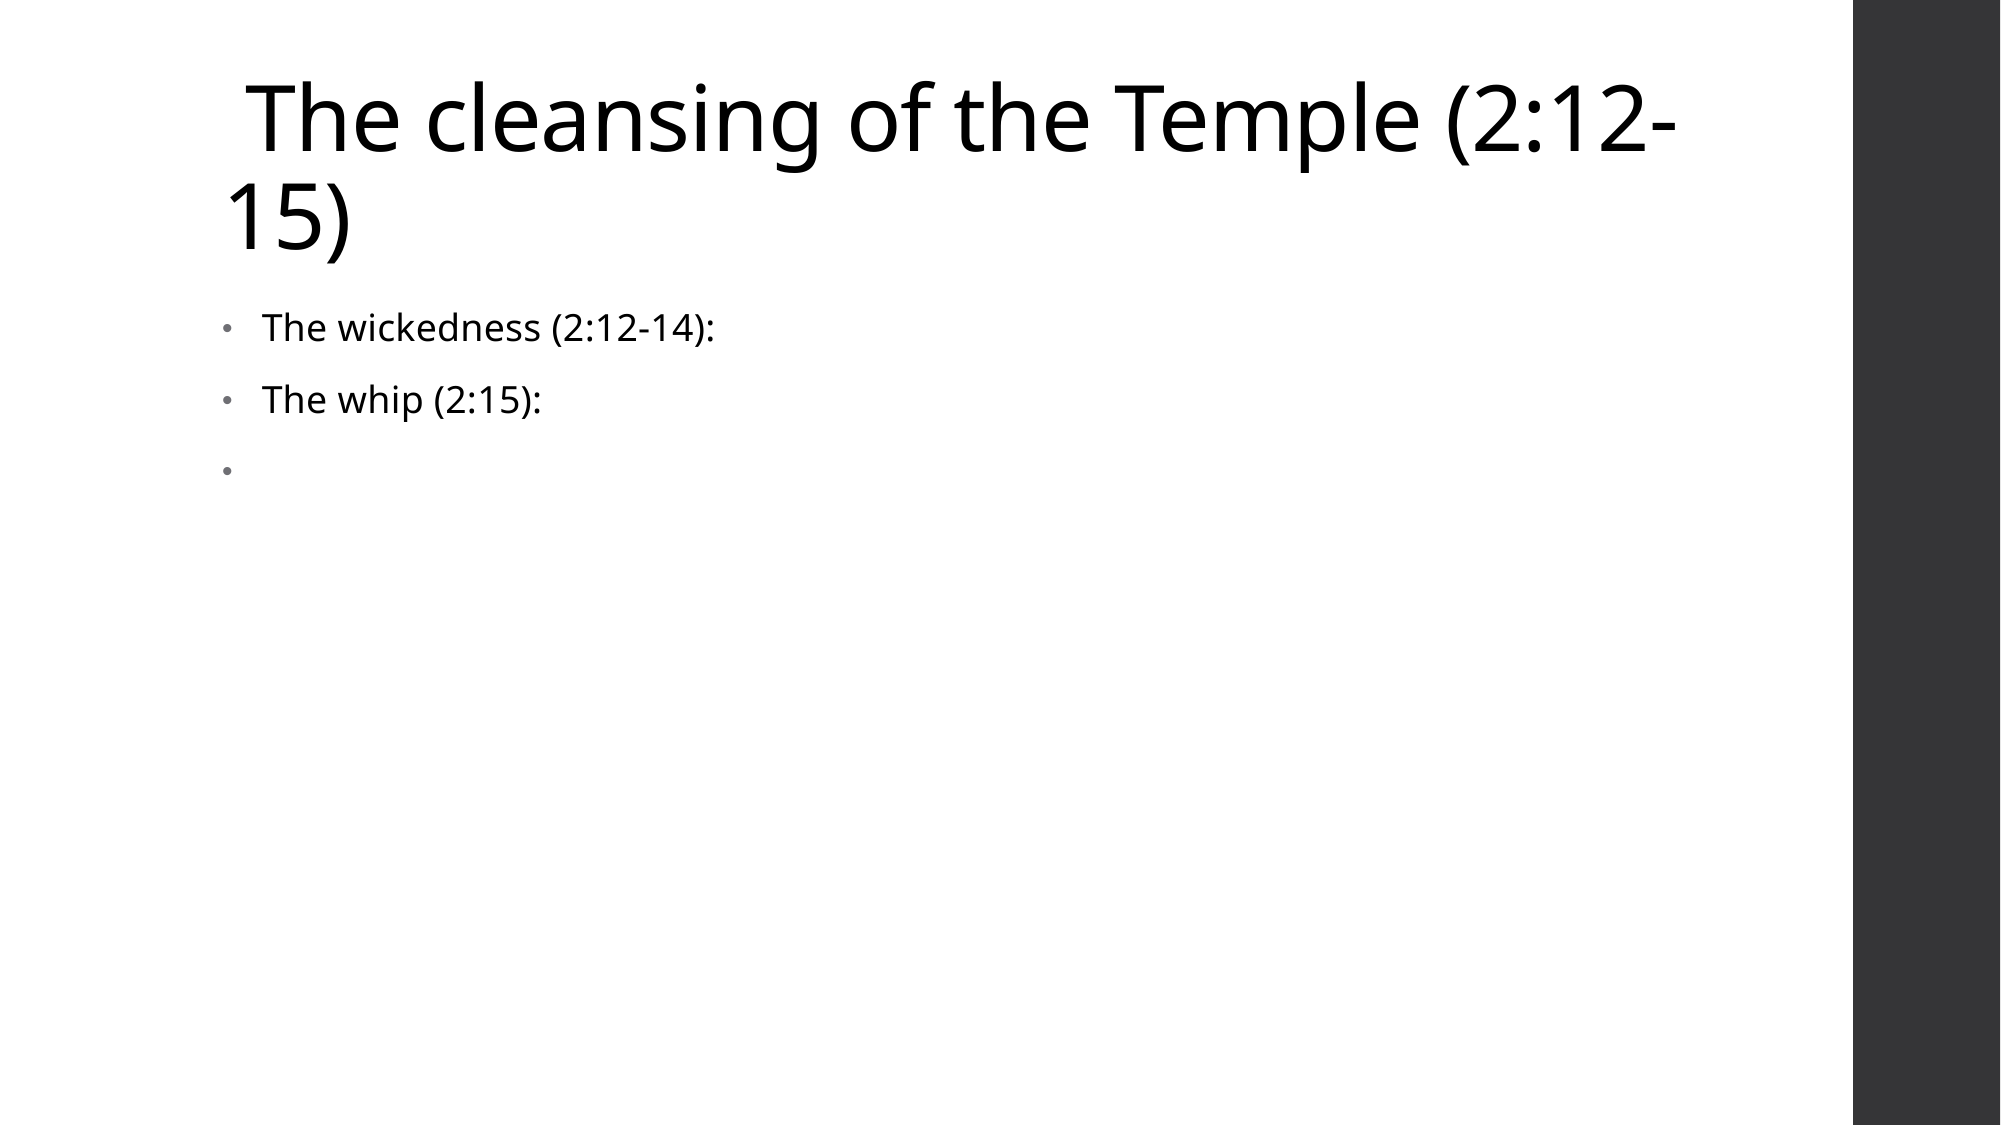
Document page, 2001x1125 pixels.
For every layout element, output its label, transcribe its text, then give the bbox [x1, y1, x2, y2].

title The cleansing of the Temple (2:12-15) [206, 60, 1797, 278]
list The wickedness (2:12-14): The whip (2:15): [206, 299, 1617, 1014]
